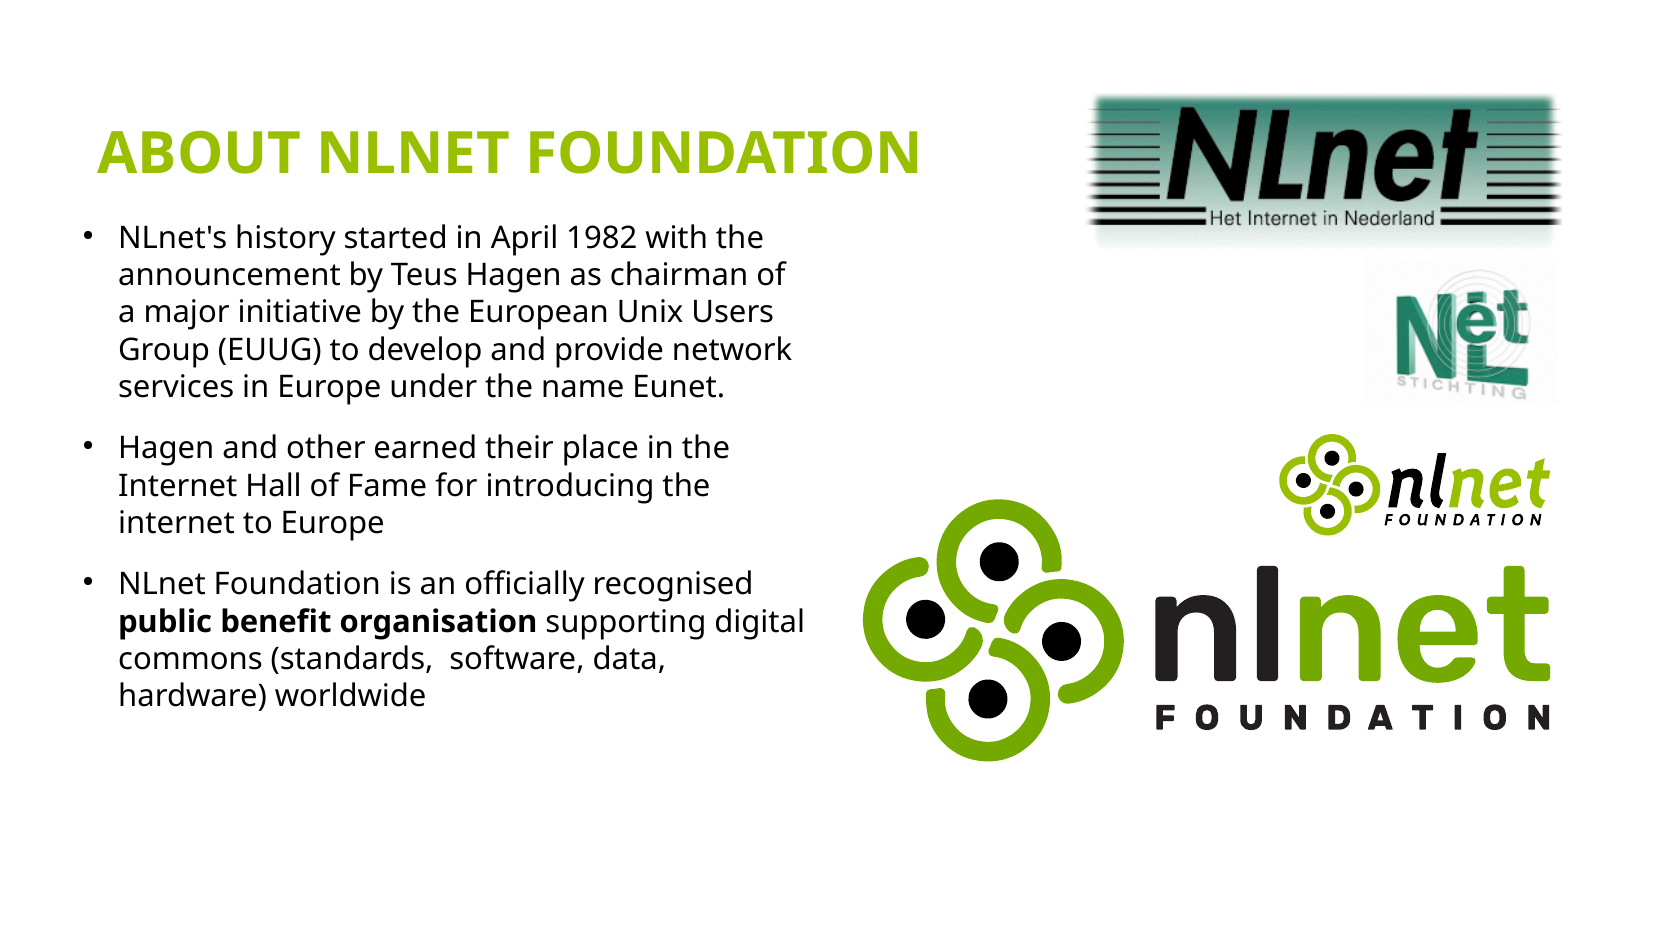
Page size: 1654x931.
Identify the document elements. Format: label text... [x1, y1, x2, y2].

title About Nlnet foundation [82, 37, 1571, 193]
list NLnet's history started in April 1982 with the announcement by Teus Hagen as chairman of a major initiative by the European Unix Users Group (EUUG) to develop and provide network services in Europe under the name Eunet. Hagen and other earned their place in the Internet Hall of Fame for introducing the internet to Europe NLnet Foundation is an officially recognised public benefit organisation supporting digital commons (standards, software, data, hardware) worldwide [82, 217, 809, 757]
picture [862, 434, 1551, 776]
picture [1085, 92, 1562, 404]
